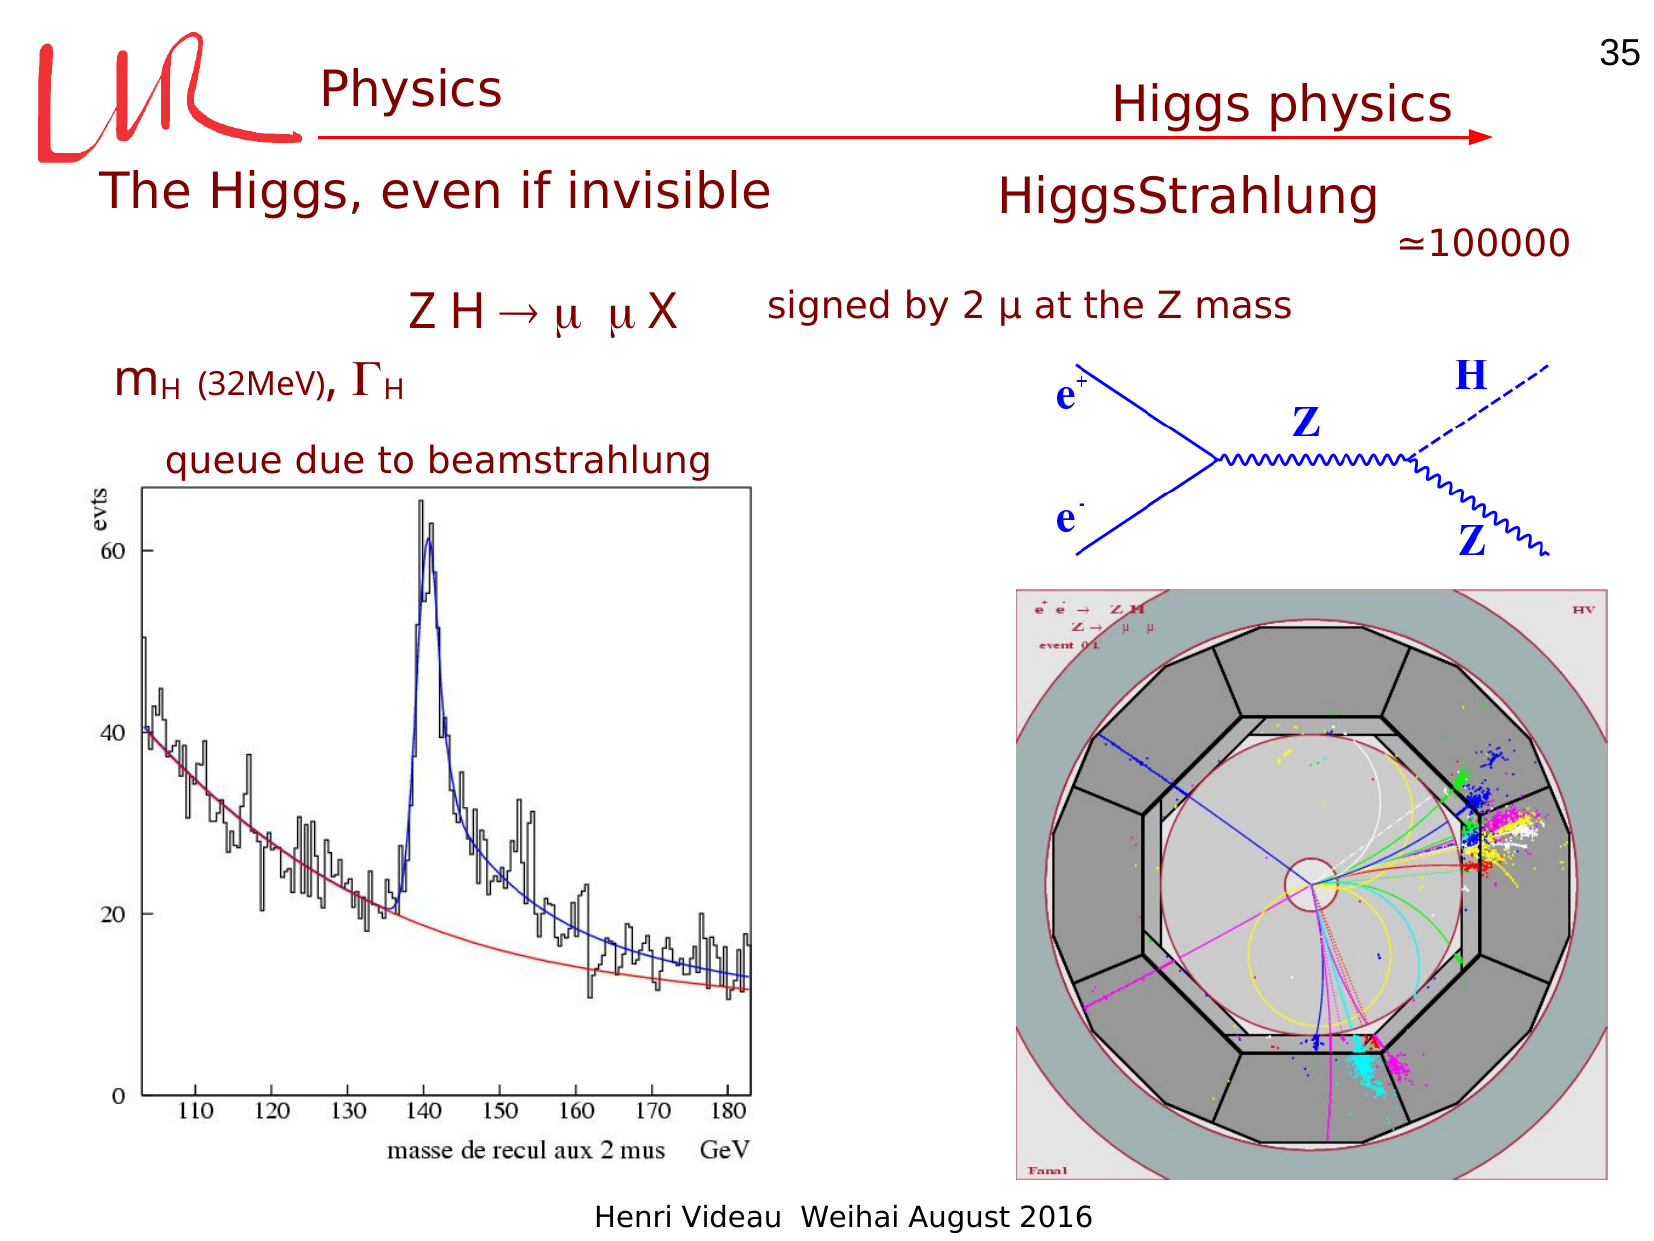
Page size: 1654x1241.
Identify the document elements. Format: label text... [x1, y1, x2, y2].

text_box The Higgs, even if invisible [99, 162, 797, 221]
text_box signed by 2 μ at the Z mass [767, 283, 1315, 335]
text_box ≃100000 [1396, 220, 1585, 266]
text_box Z H   X [408, 274, 702, 340]
text_box queue due to beamstrahlung [164, 438, 724, 491]
picture [1016, 295, 1608, 1180]
picture [38, 32, 302, 163]
text_box mH (32MeV), H [113, 341, 431, 421]
text_box HiggsStrahlung [997, 167, 1383, 226]
picture [35, 416, 786, 1167]
text_box Higgs physics [1111, 74, 1456, 134]
